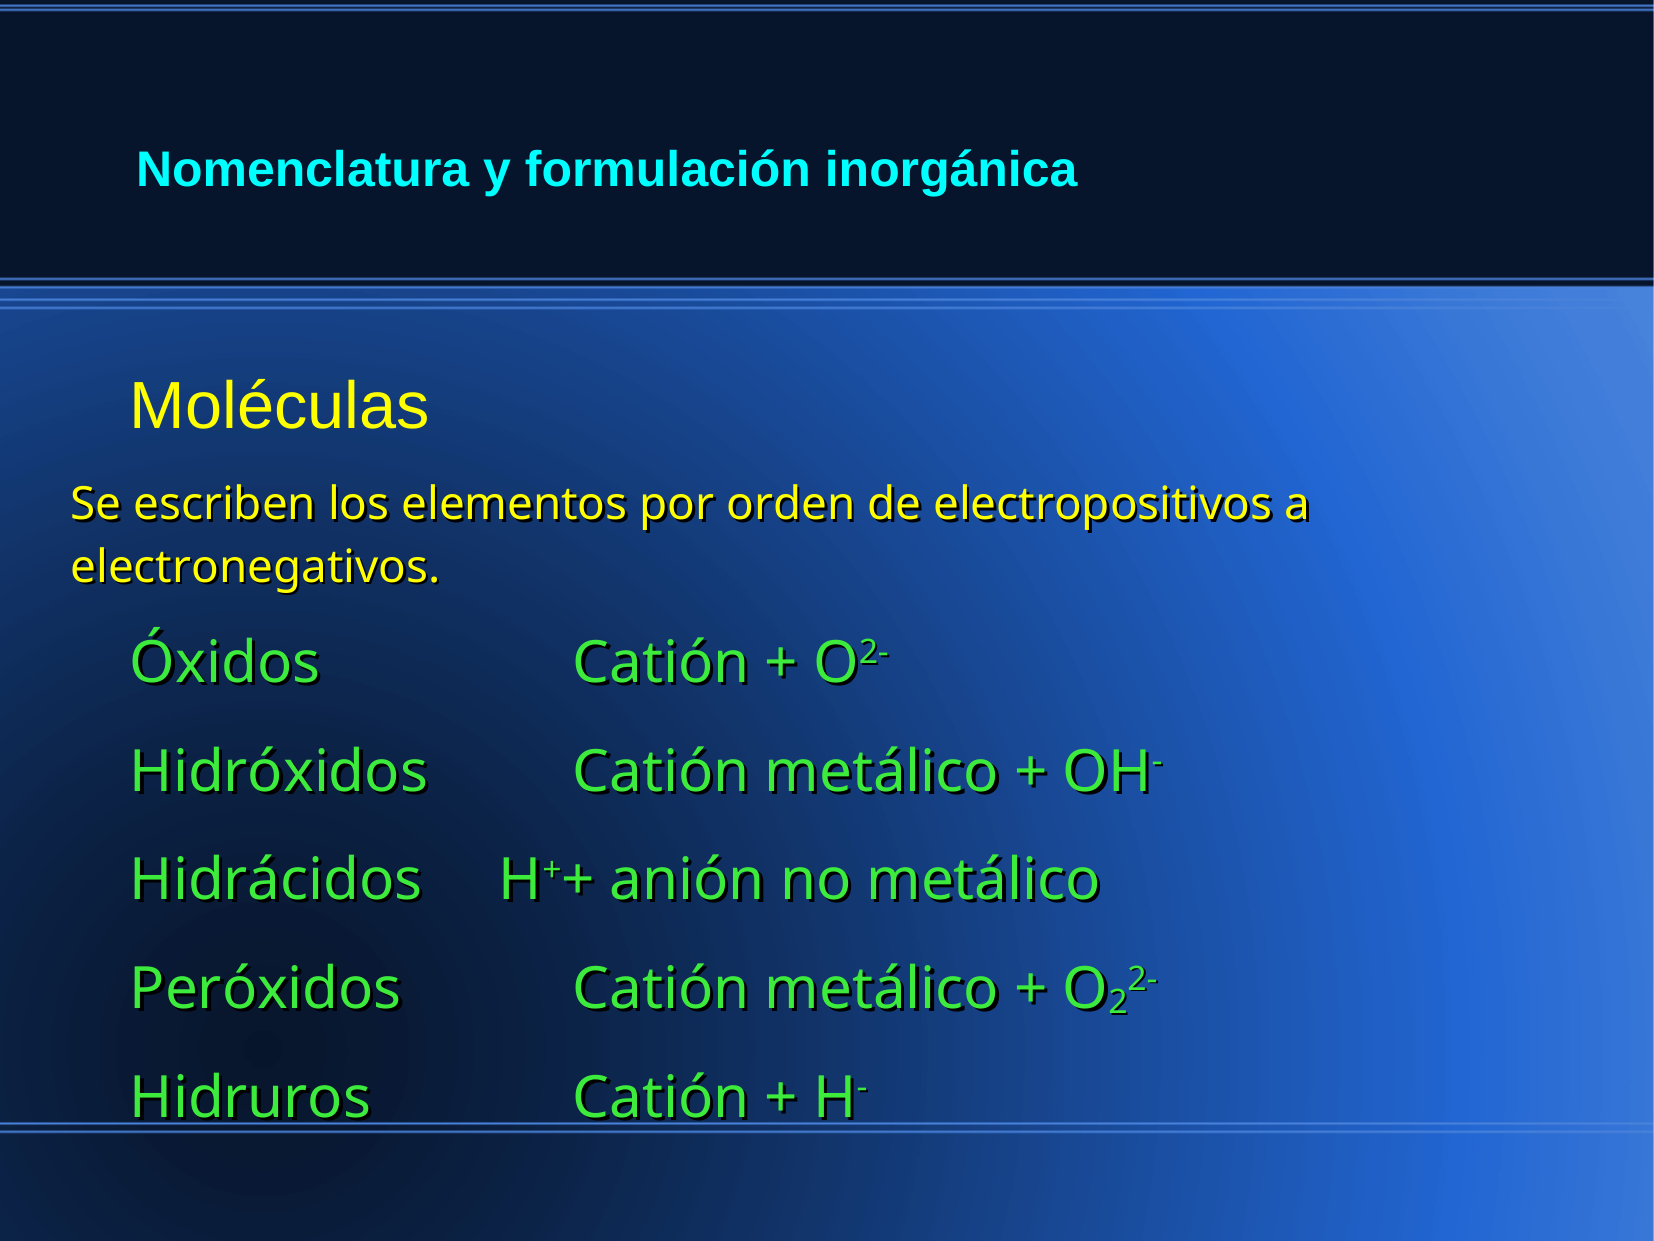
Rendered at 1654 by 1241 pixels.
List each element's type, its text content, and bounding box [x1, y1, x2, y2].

text_box Óxidos Catión + O2- Hidróxidos Catión metálico + OH- Hidrácidos H++ anión no metálico Peróxidos Catión metálico + O22- Hidruros Catión + H- [59, 620, 1595, 1143]
title Nomenclatura y formulación inorgánica [32, 118, 1182, 220]
text_box Se escriben los elementos por orden de electropositivos a electronegativos. [0, 470, 1625, 578]
list Moléculas [59, 368, 532, 443]
picture [0, 0, 1654, 1241]
